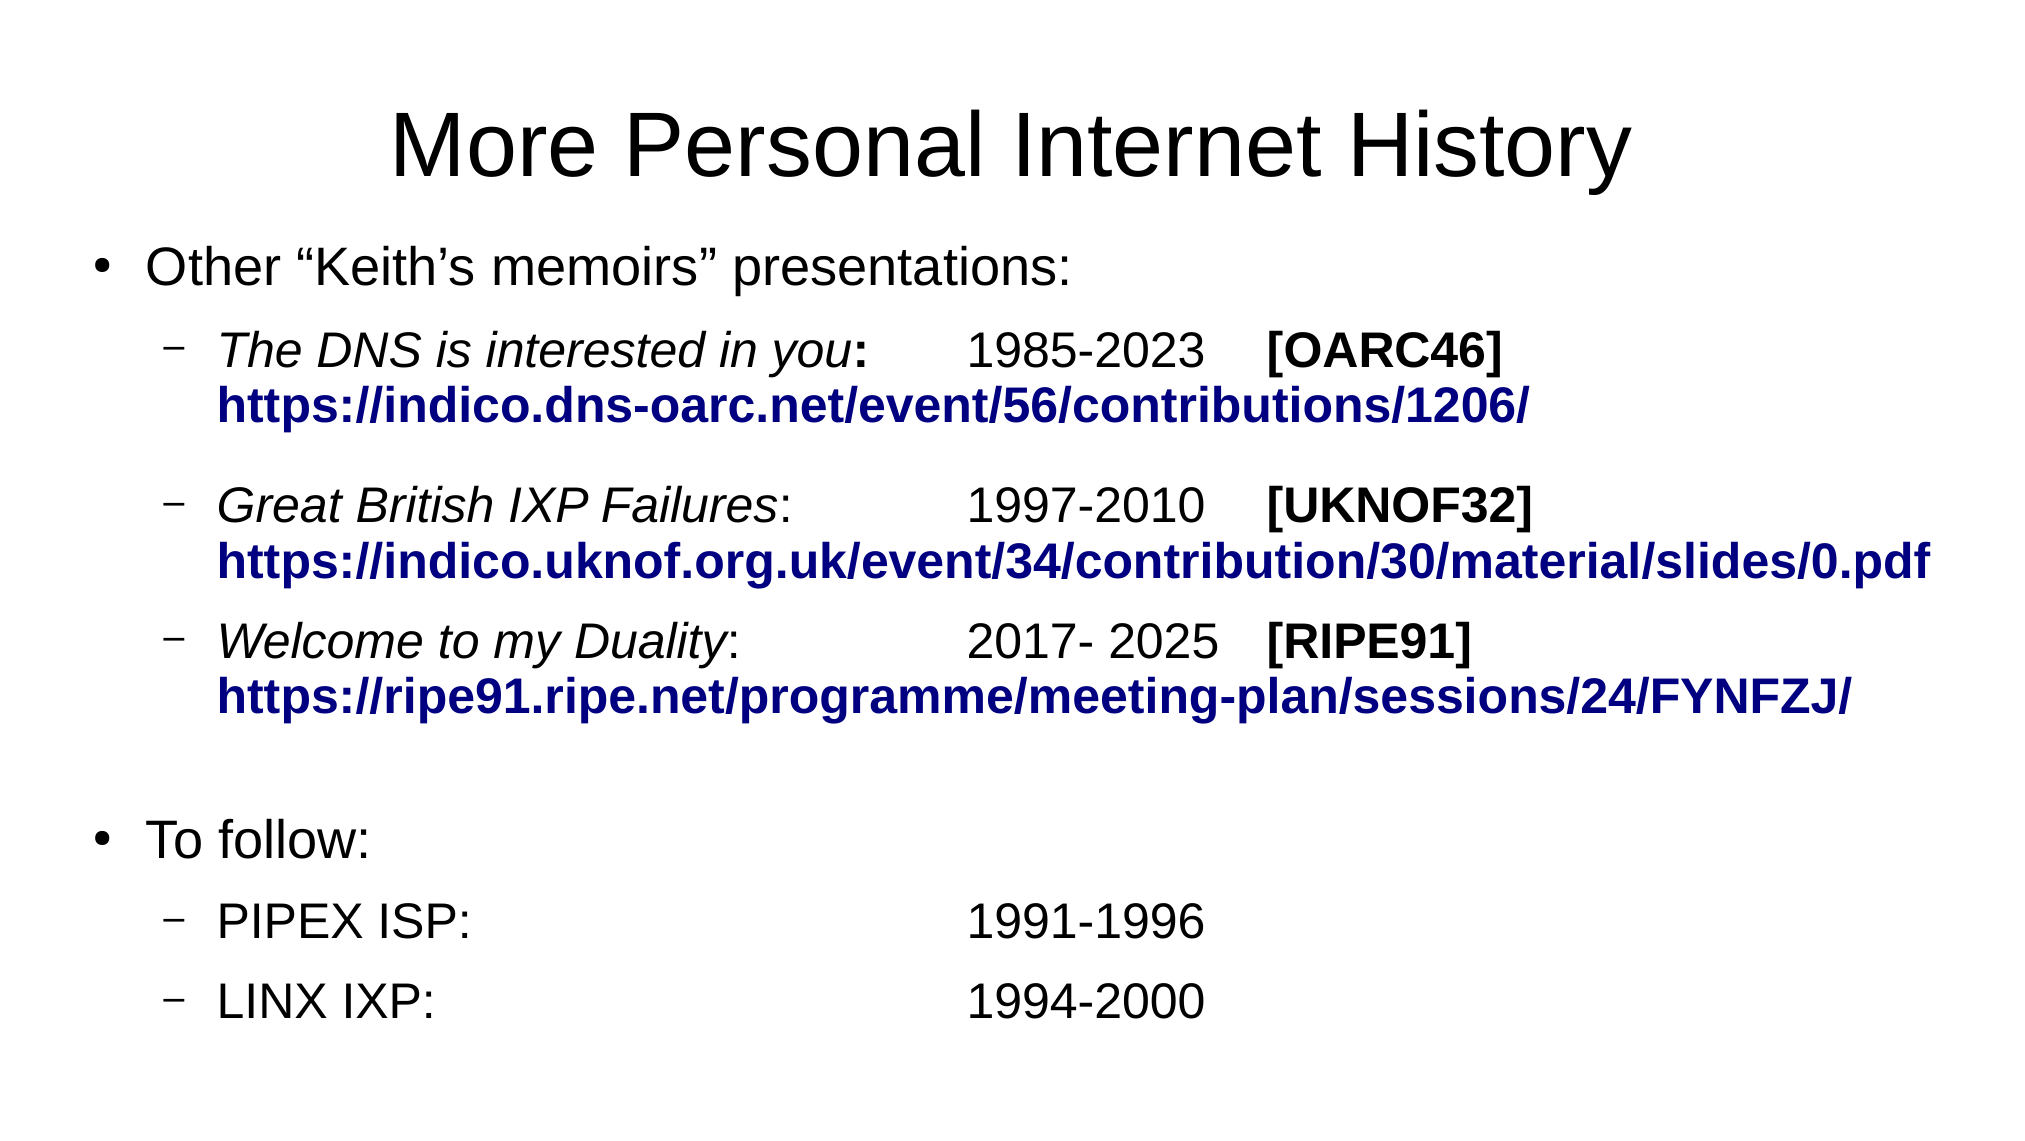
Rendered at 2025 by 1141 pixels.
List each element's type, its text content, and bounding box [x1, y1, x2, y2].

list Other “Keith’s memoirs” presentations: The DNS is interested in you: 1985-2023 [OARC46] https://indico.dns-oarc.net/event/56/contributions/1206/ Great British IXP Failures: 1997-2010 [UKNOF32] https://indico.uknof.org.uk/event/34/contribution/30/material/slides/0.pdf Welcome to my Duality: 2017- 2025 [RIPE91] https://ripe91.ripe.net/programme/meeting-plan/sessions/24/FYNFZJ/ To follow: PIPEX ISP: 1991-1996 LINX IXP: 1994-2000 [75, 236, 1950, 1100]
title More Personal Internet History [101, 45, 1924, 236]
